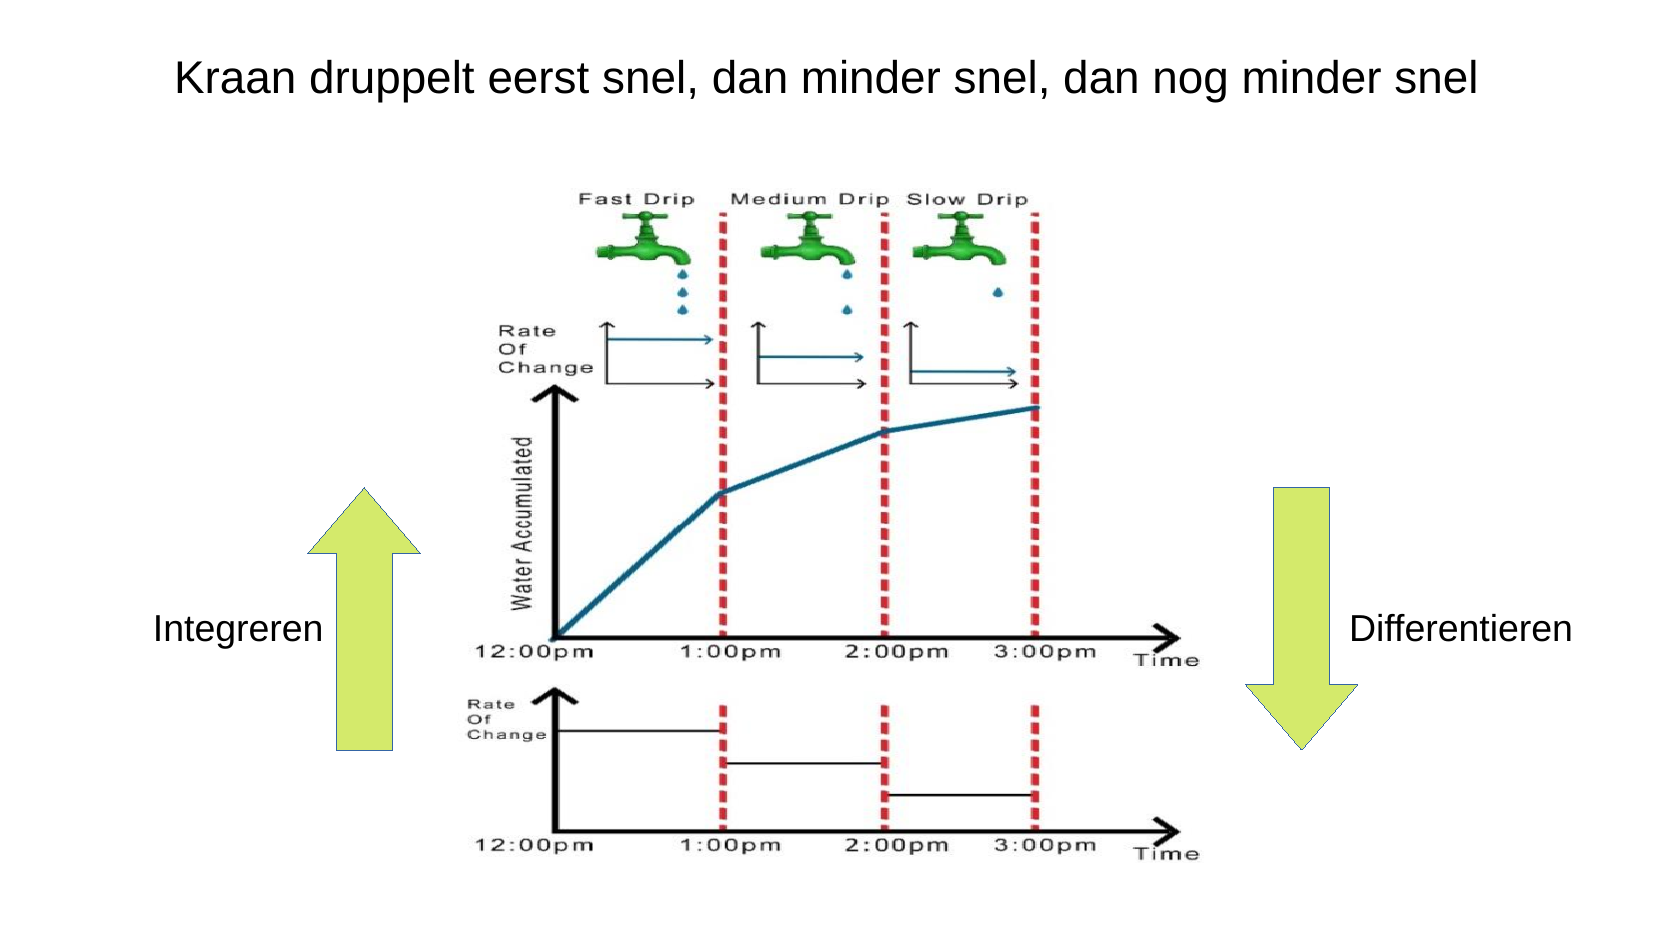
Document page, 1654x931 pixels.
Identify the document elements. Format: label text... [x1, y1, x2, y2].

text_box [307, 487, 421, 751]
picture [457, 187, 1204, 863]
text_box Integreren [138, 600, 339, 657]
text_box [1245, 487, 1358, 750]
title Kraan druppelt eerst snel, dan minder snel, dan nog minder snel [82, 0, 1571, 156]
text_box Differentieren [1334, 600, 1588, 657]
